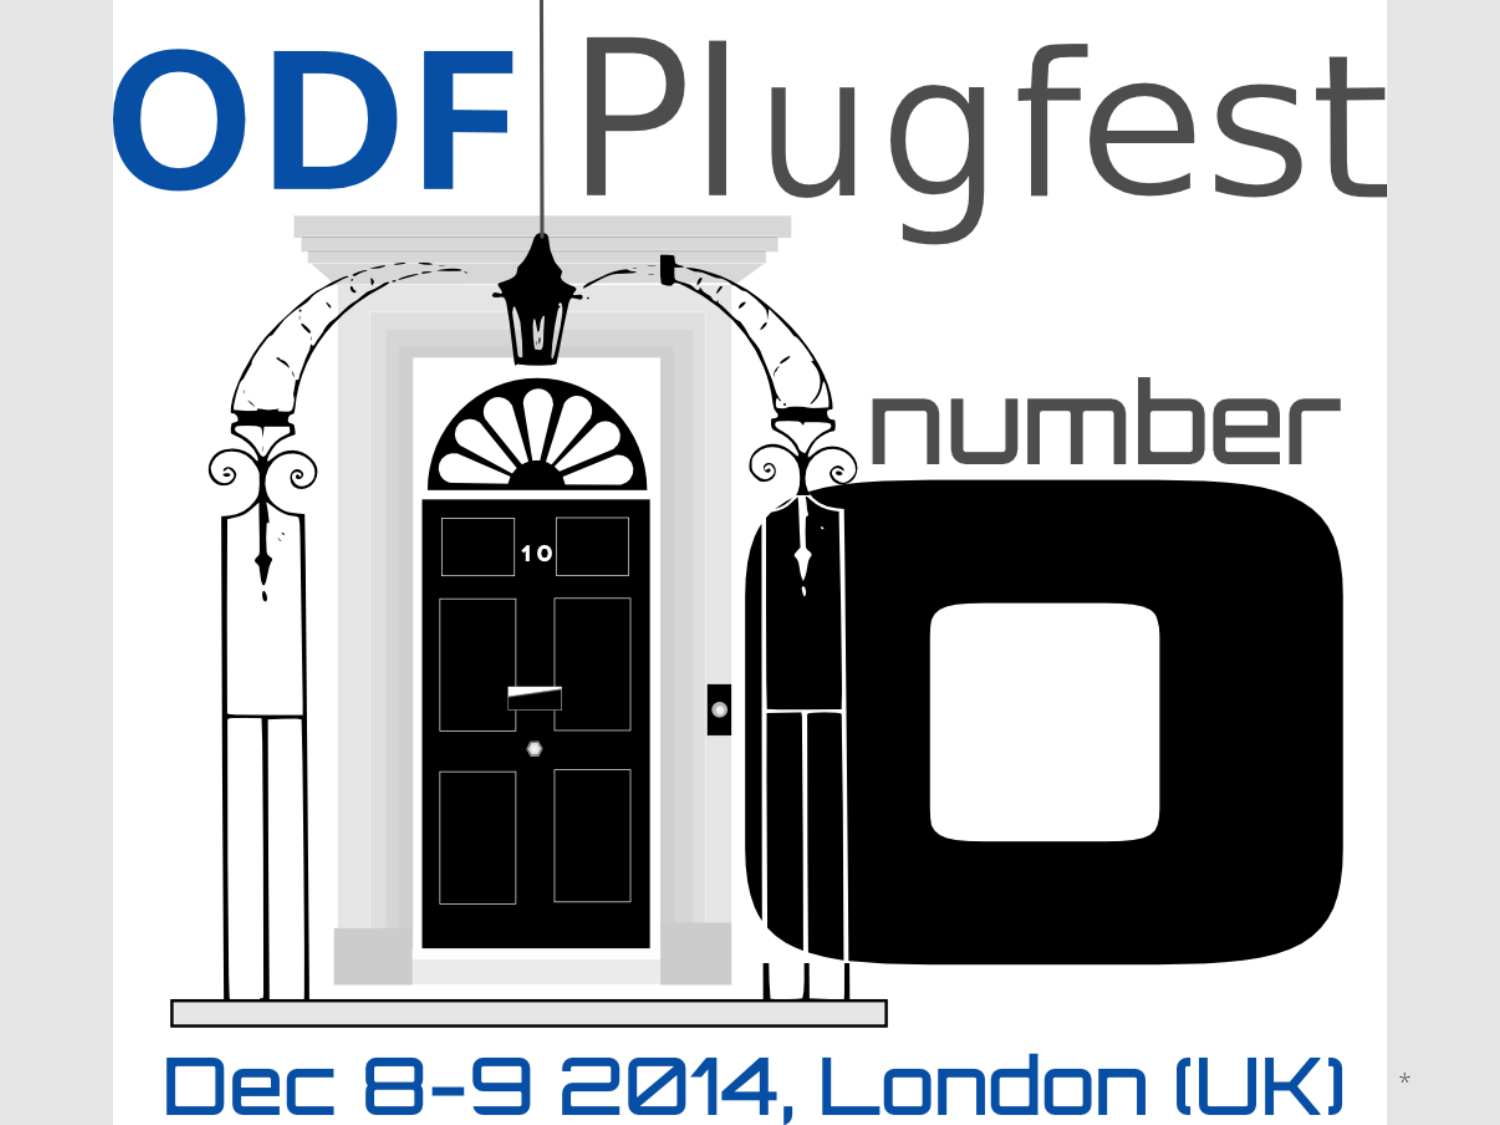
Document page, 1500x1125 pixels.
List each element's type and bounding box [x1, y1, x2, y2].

picture [113, 0, 1387, 1125]
